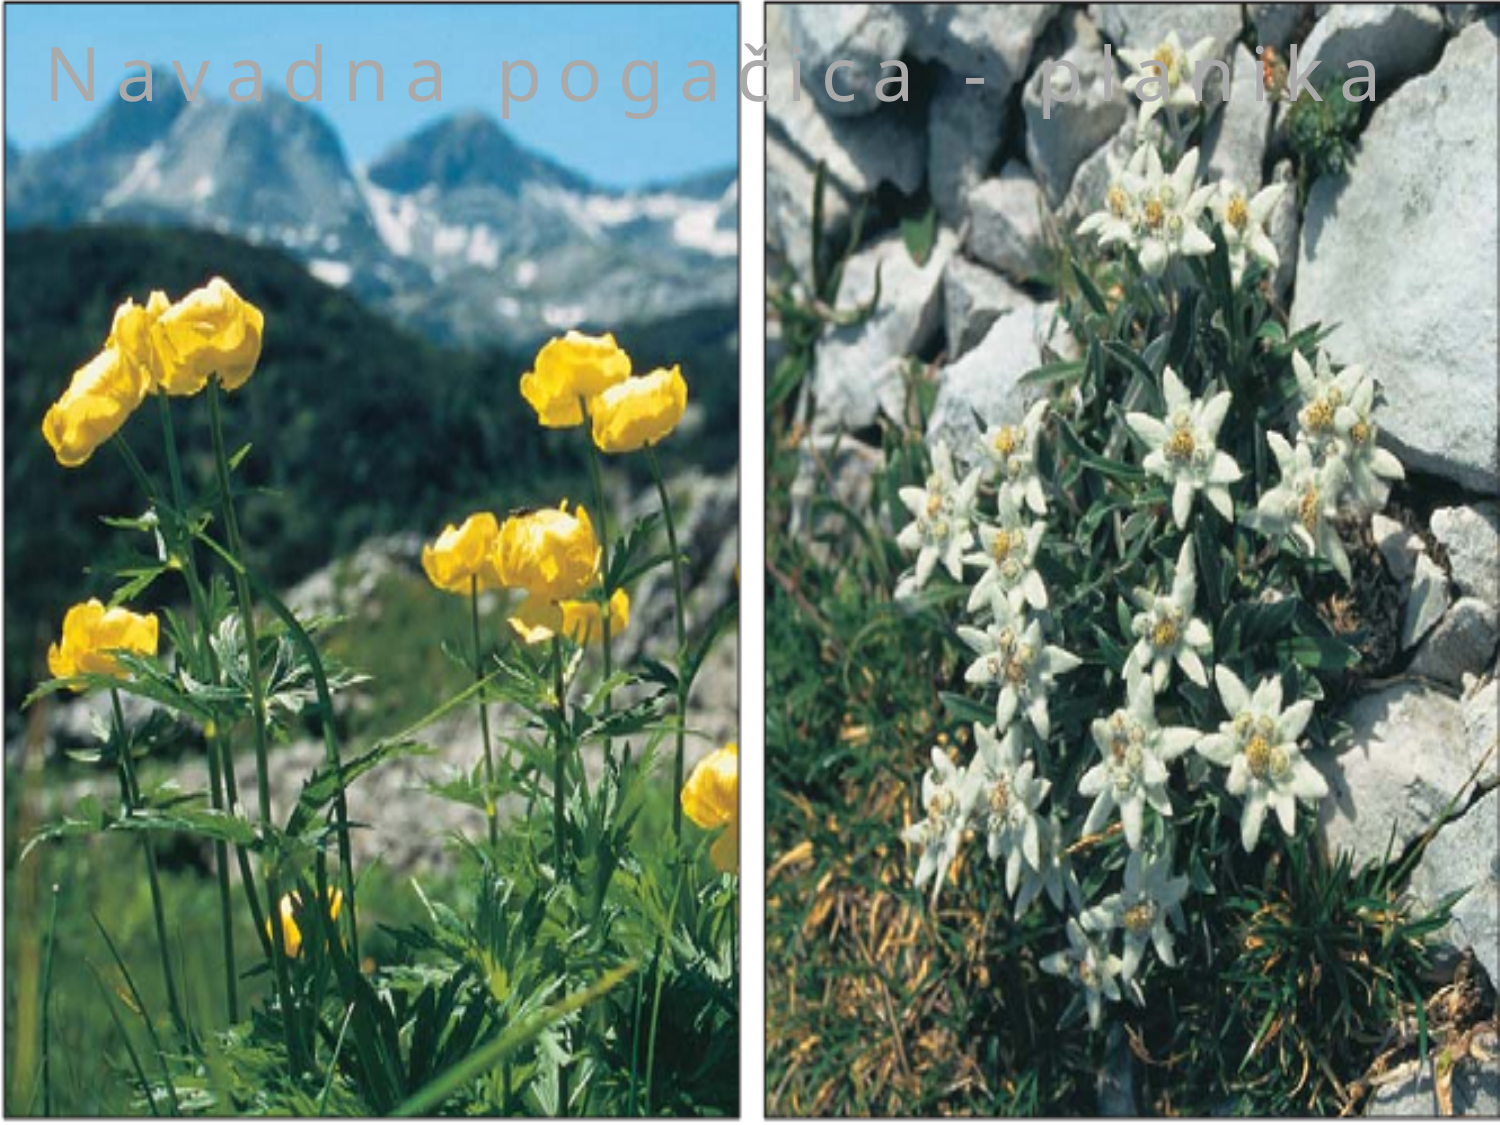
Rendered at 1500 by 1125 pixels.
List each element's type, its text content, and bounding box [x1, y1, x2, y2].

picture [0, 0, 1500, 1125]
text_box Navadna pogačica - planika [29, 19, 1093, 197]
